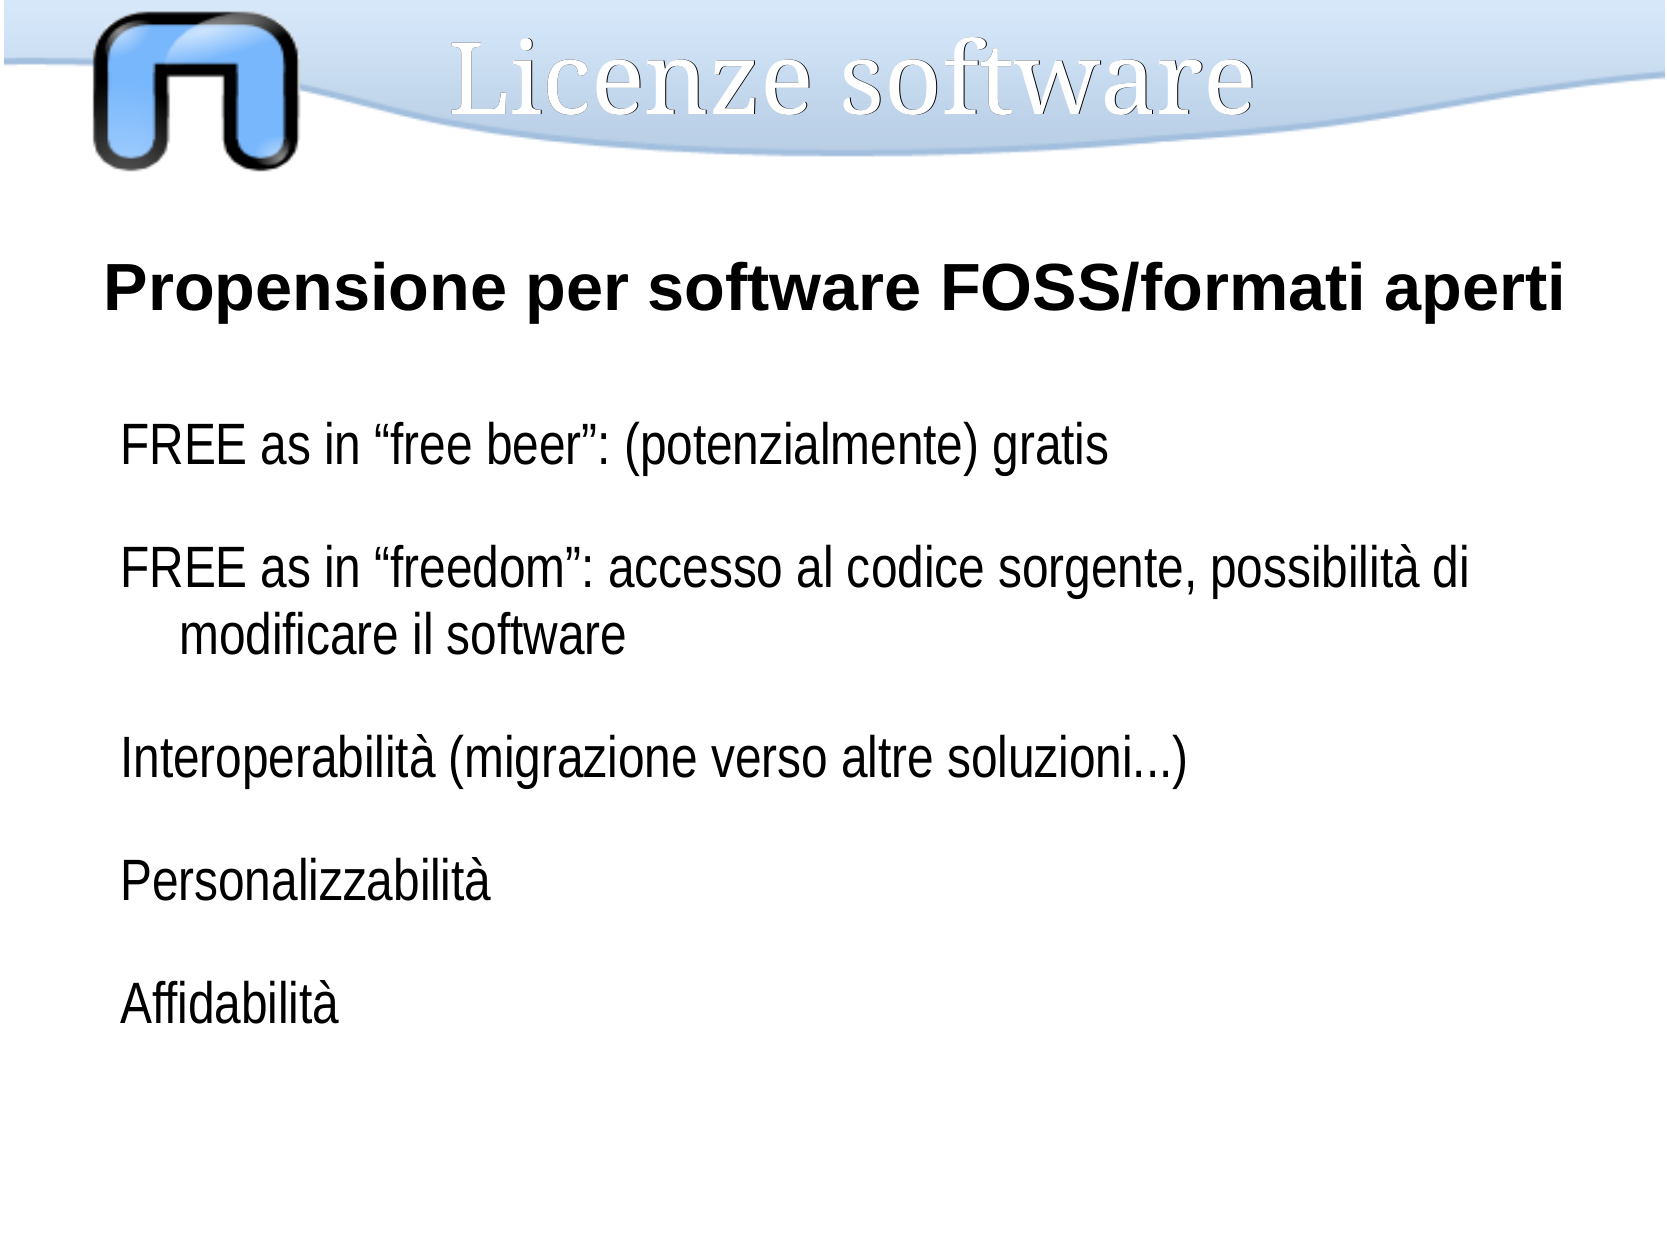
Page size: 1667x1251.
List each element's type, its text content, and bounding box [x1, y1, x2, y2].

title Propensione per software FOSS/formati aperti [85, 209, 1586, 393]
picture [0, 0, 1667, 1251]
text_box Licenze software [407, 0, 1443, 168]
list FREE as in “free beer”: (potenzialmente) gratis FREE as in “freedom”: accesso al codice sorgente, possibilità di modificare il software Interoperabilità (migrazione verso altre soluzioni...) Personalizzabilità Affidabilità [78, 410, 1579, 1236]
